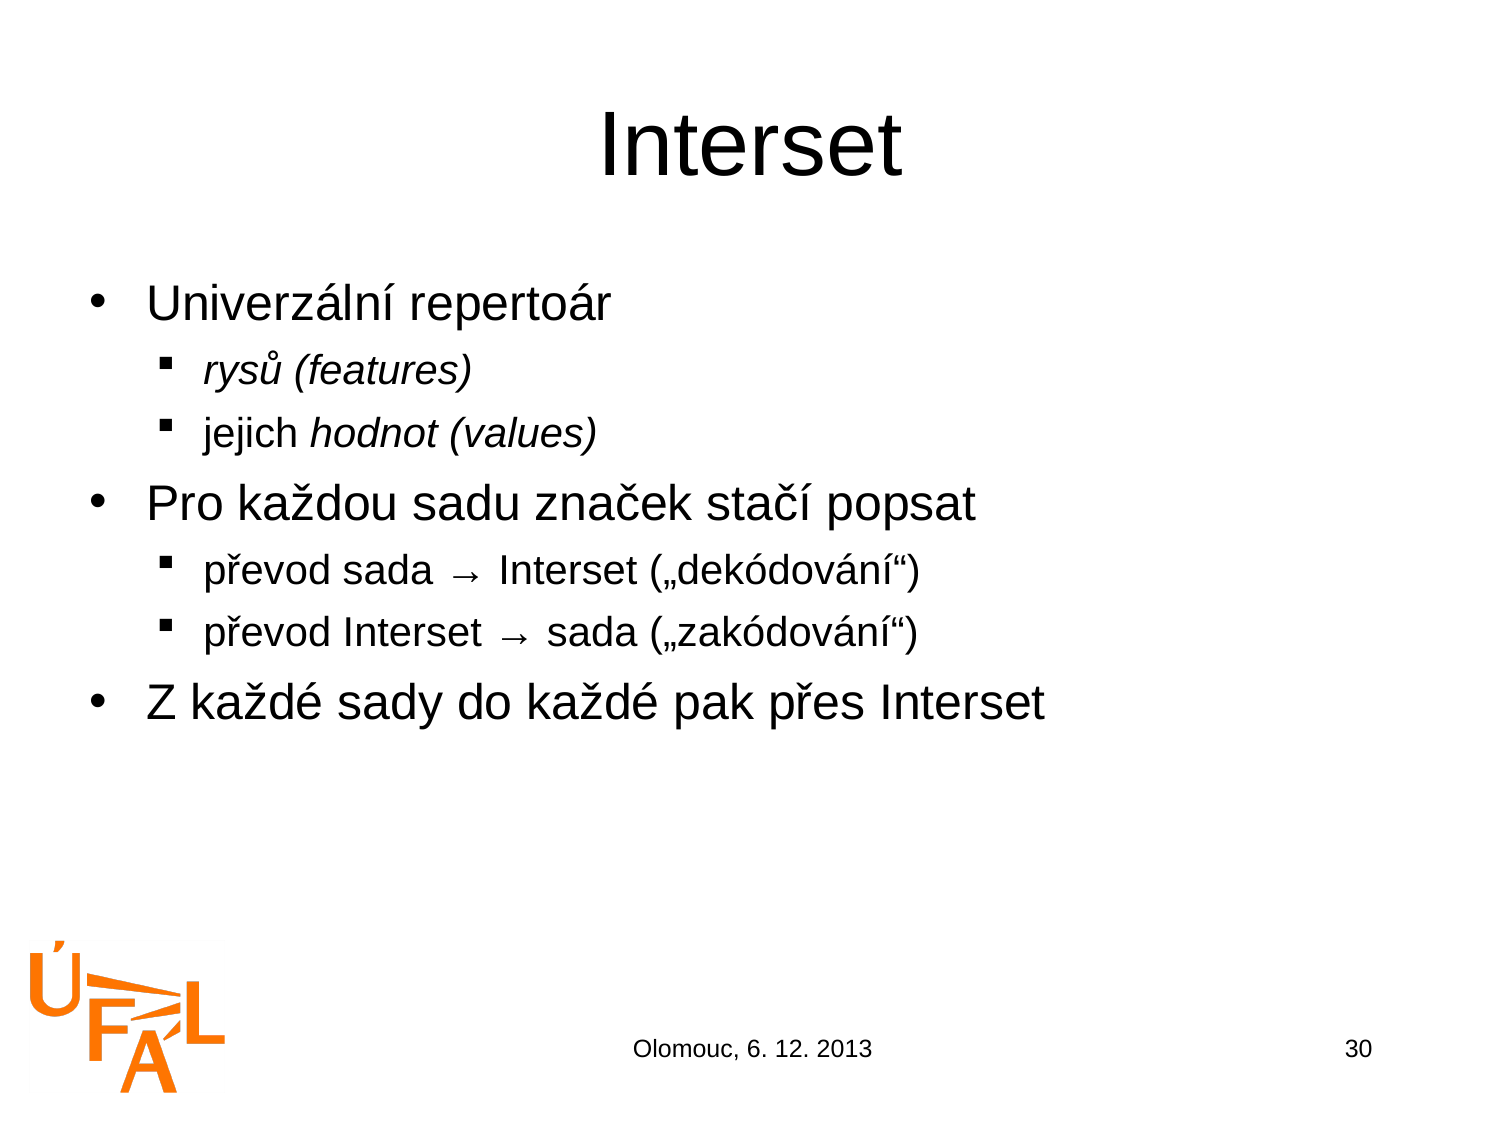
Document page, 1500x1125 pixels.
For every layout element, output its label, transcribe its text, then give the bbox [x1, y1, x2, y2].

list Univerzální repertoár rysů (features) jejich hodnot (values) Pro každou sadu značek stačí popsat převod sada → Interset („dekódování“) převod Interset → sada („zakódování“) Z každé sady do každé pak přes Interset [75, 262, 1426, 932]
title Interset [75, 14, 1426, 262]
picture [29, 940, 225, 1093]
